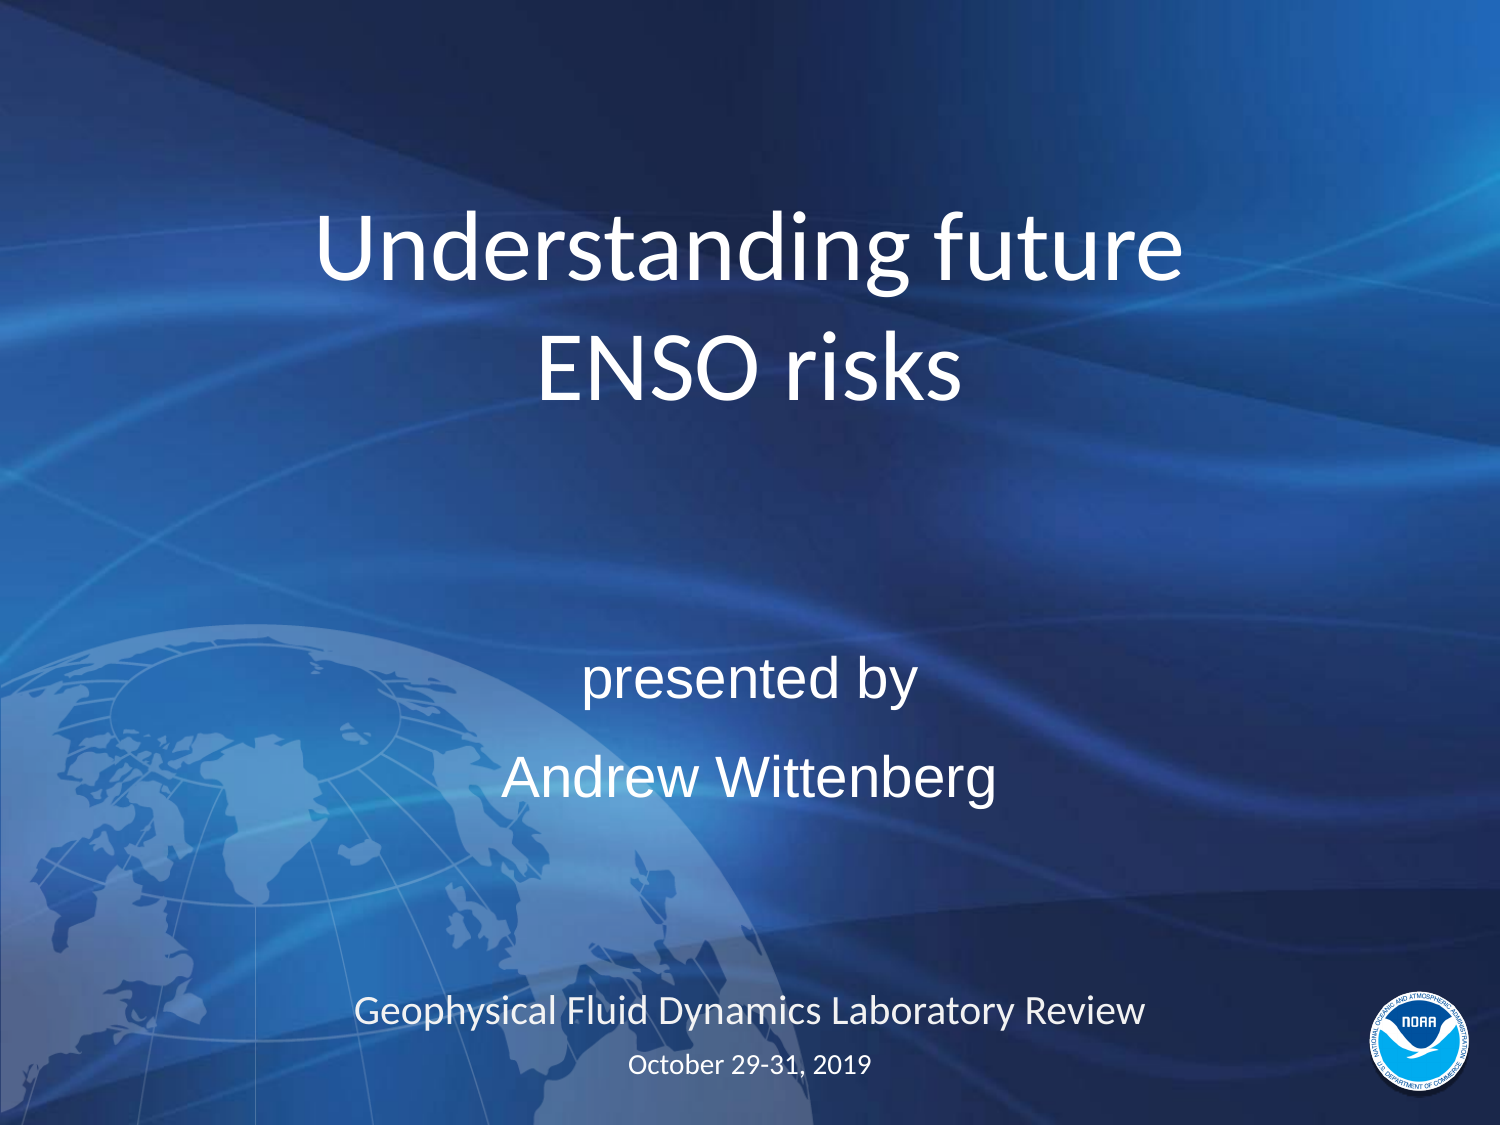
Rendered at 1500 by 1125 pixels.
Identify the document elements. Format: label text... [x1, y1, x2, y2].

picture [0, 0, 1500, 1125]
title Understanding future ENSO risks [103, 122, 1397, 479]
list presented by Andrew Wittenberg [43, 526, 1457, 963]
